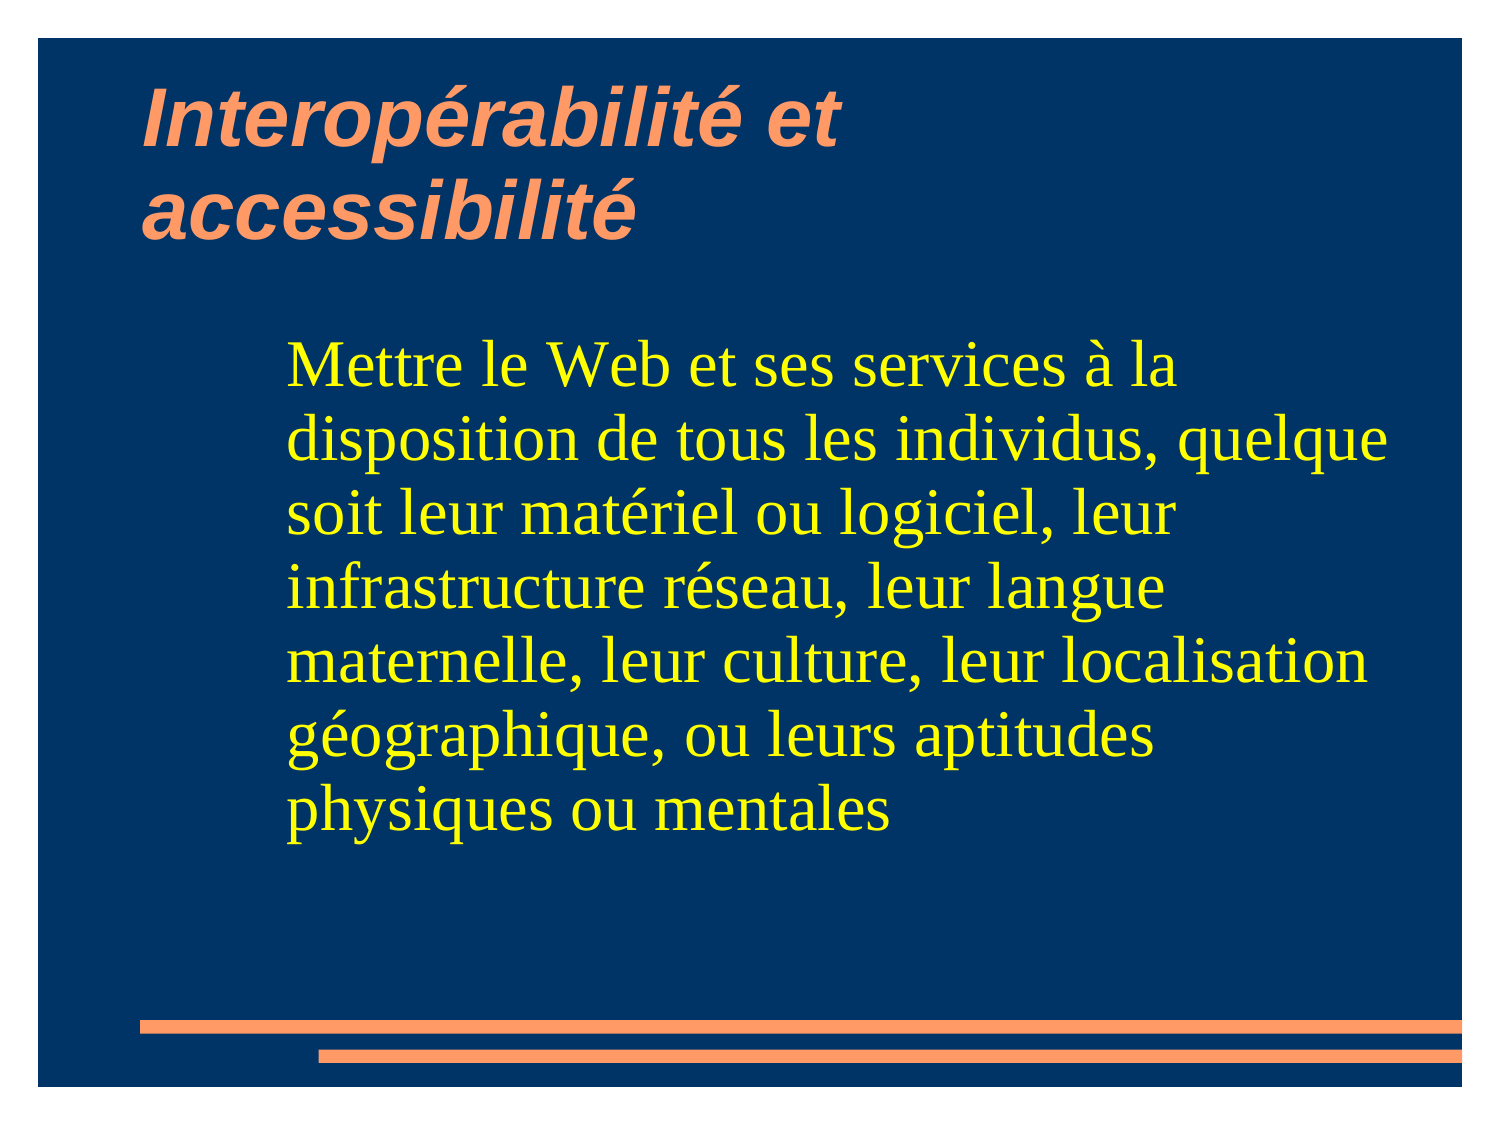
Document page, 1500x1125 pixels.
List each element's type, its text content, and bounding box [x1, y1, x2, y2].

text_box Mettre le Web et ses services à la disposition de tous les individus, quelque soit leur matériel ou logiciel, leur infrastructure réseau, leur langue maternelle, leur culture, leur localisation géographique, ou leurs aptitudes physiques ou mentales [286, 326, 1397, 893]
title Interopérabilité et accessibilité [142, 67, 1359, 262]
